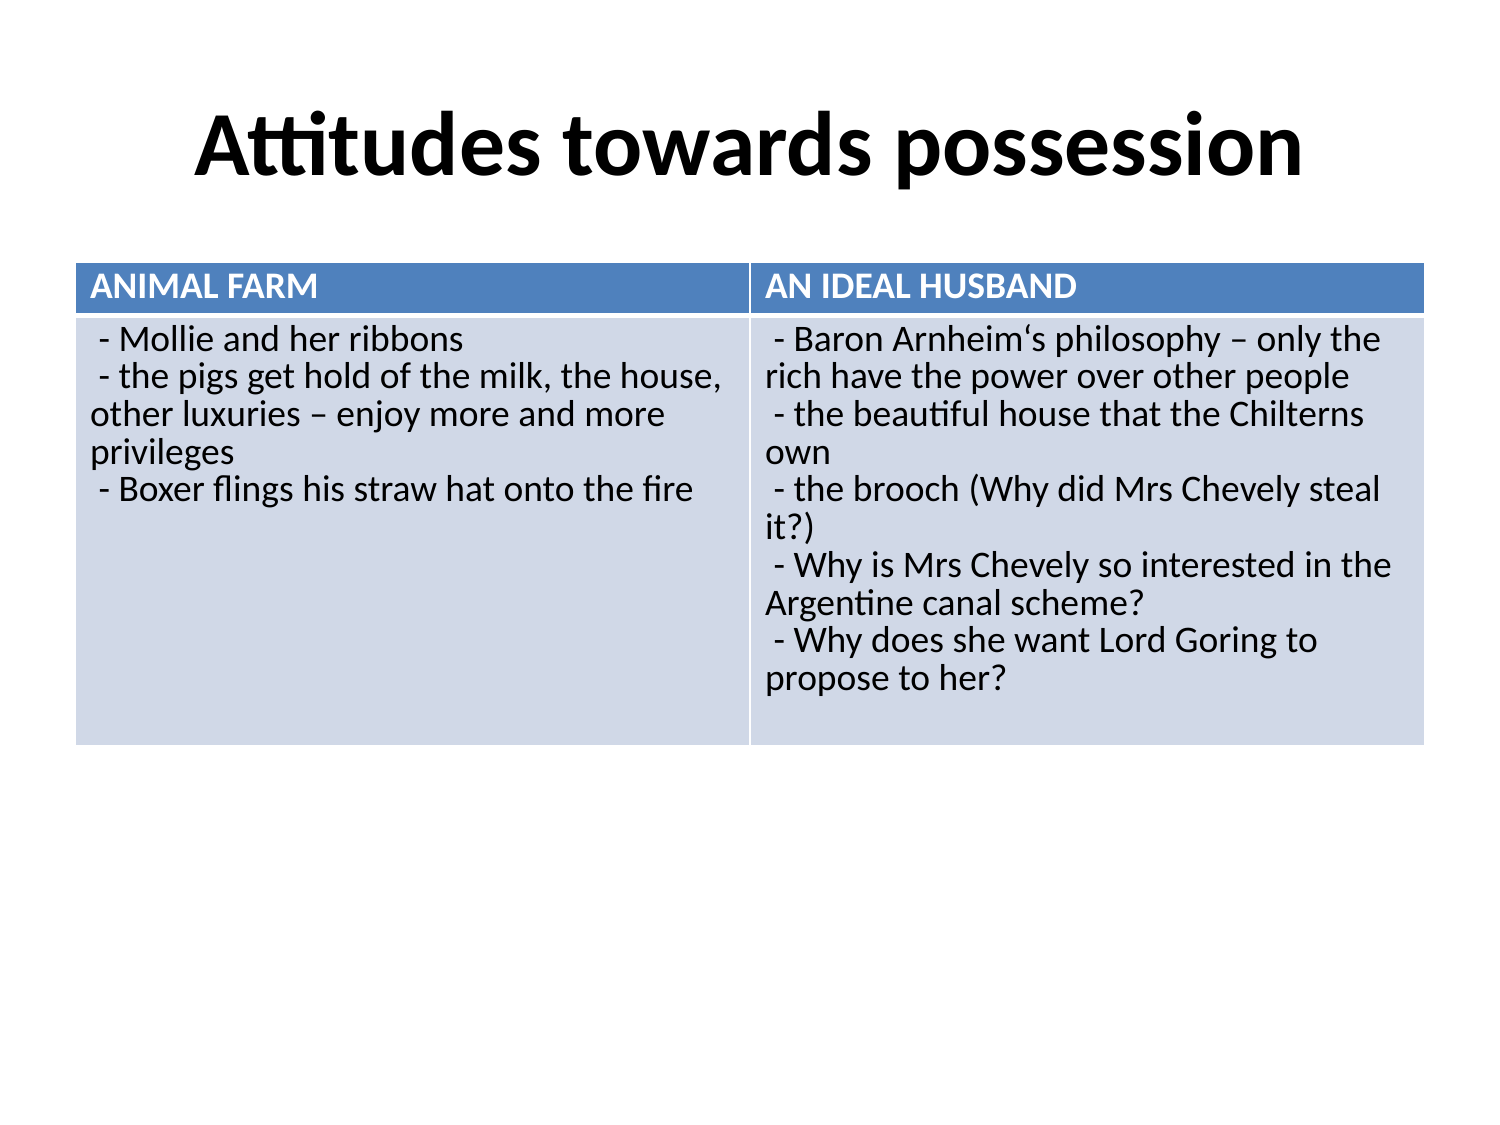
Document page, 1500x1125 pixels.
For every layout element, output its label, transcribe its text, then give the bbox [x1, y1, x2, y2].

table_header AN IDEAL HUSBAND [751, 263, 1424, 313]
table_header ANIMAL FARM [76, 263, 749, 313]
table_cell - Baron Arnheim‘s philosophy – only the rich have the power over other people - the beautiful house that the Chilterns own - the brooch (Why did Mrs Chevely steal it?) - Why is Mrs Chevely so interested in the Argentine canal scheme? - Why does she want Lord Goring to propose to her? [751, 318, 1424, 745]
table_cell - Mollie and her ribbons - the pigs get hold of the milk, the house, other luxuries – enjoy more and more privileges - Boxer flings his straw hat onto the fire [76, 318, 749, 745]
title Attitudes towards possession [75, 45, 1425, 233]
